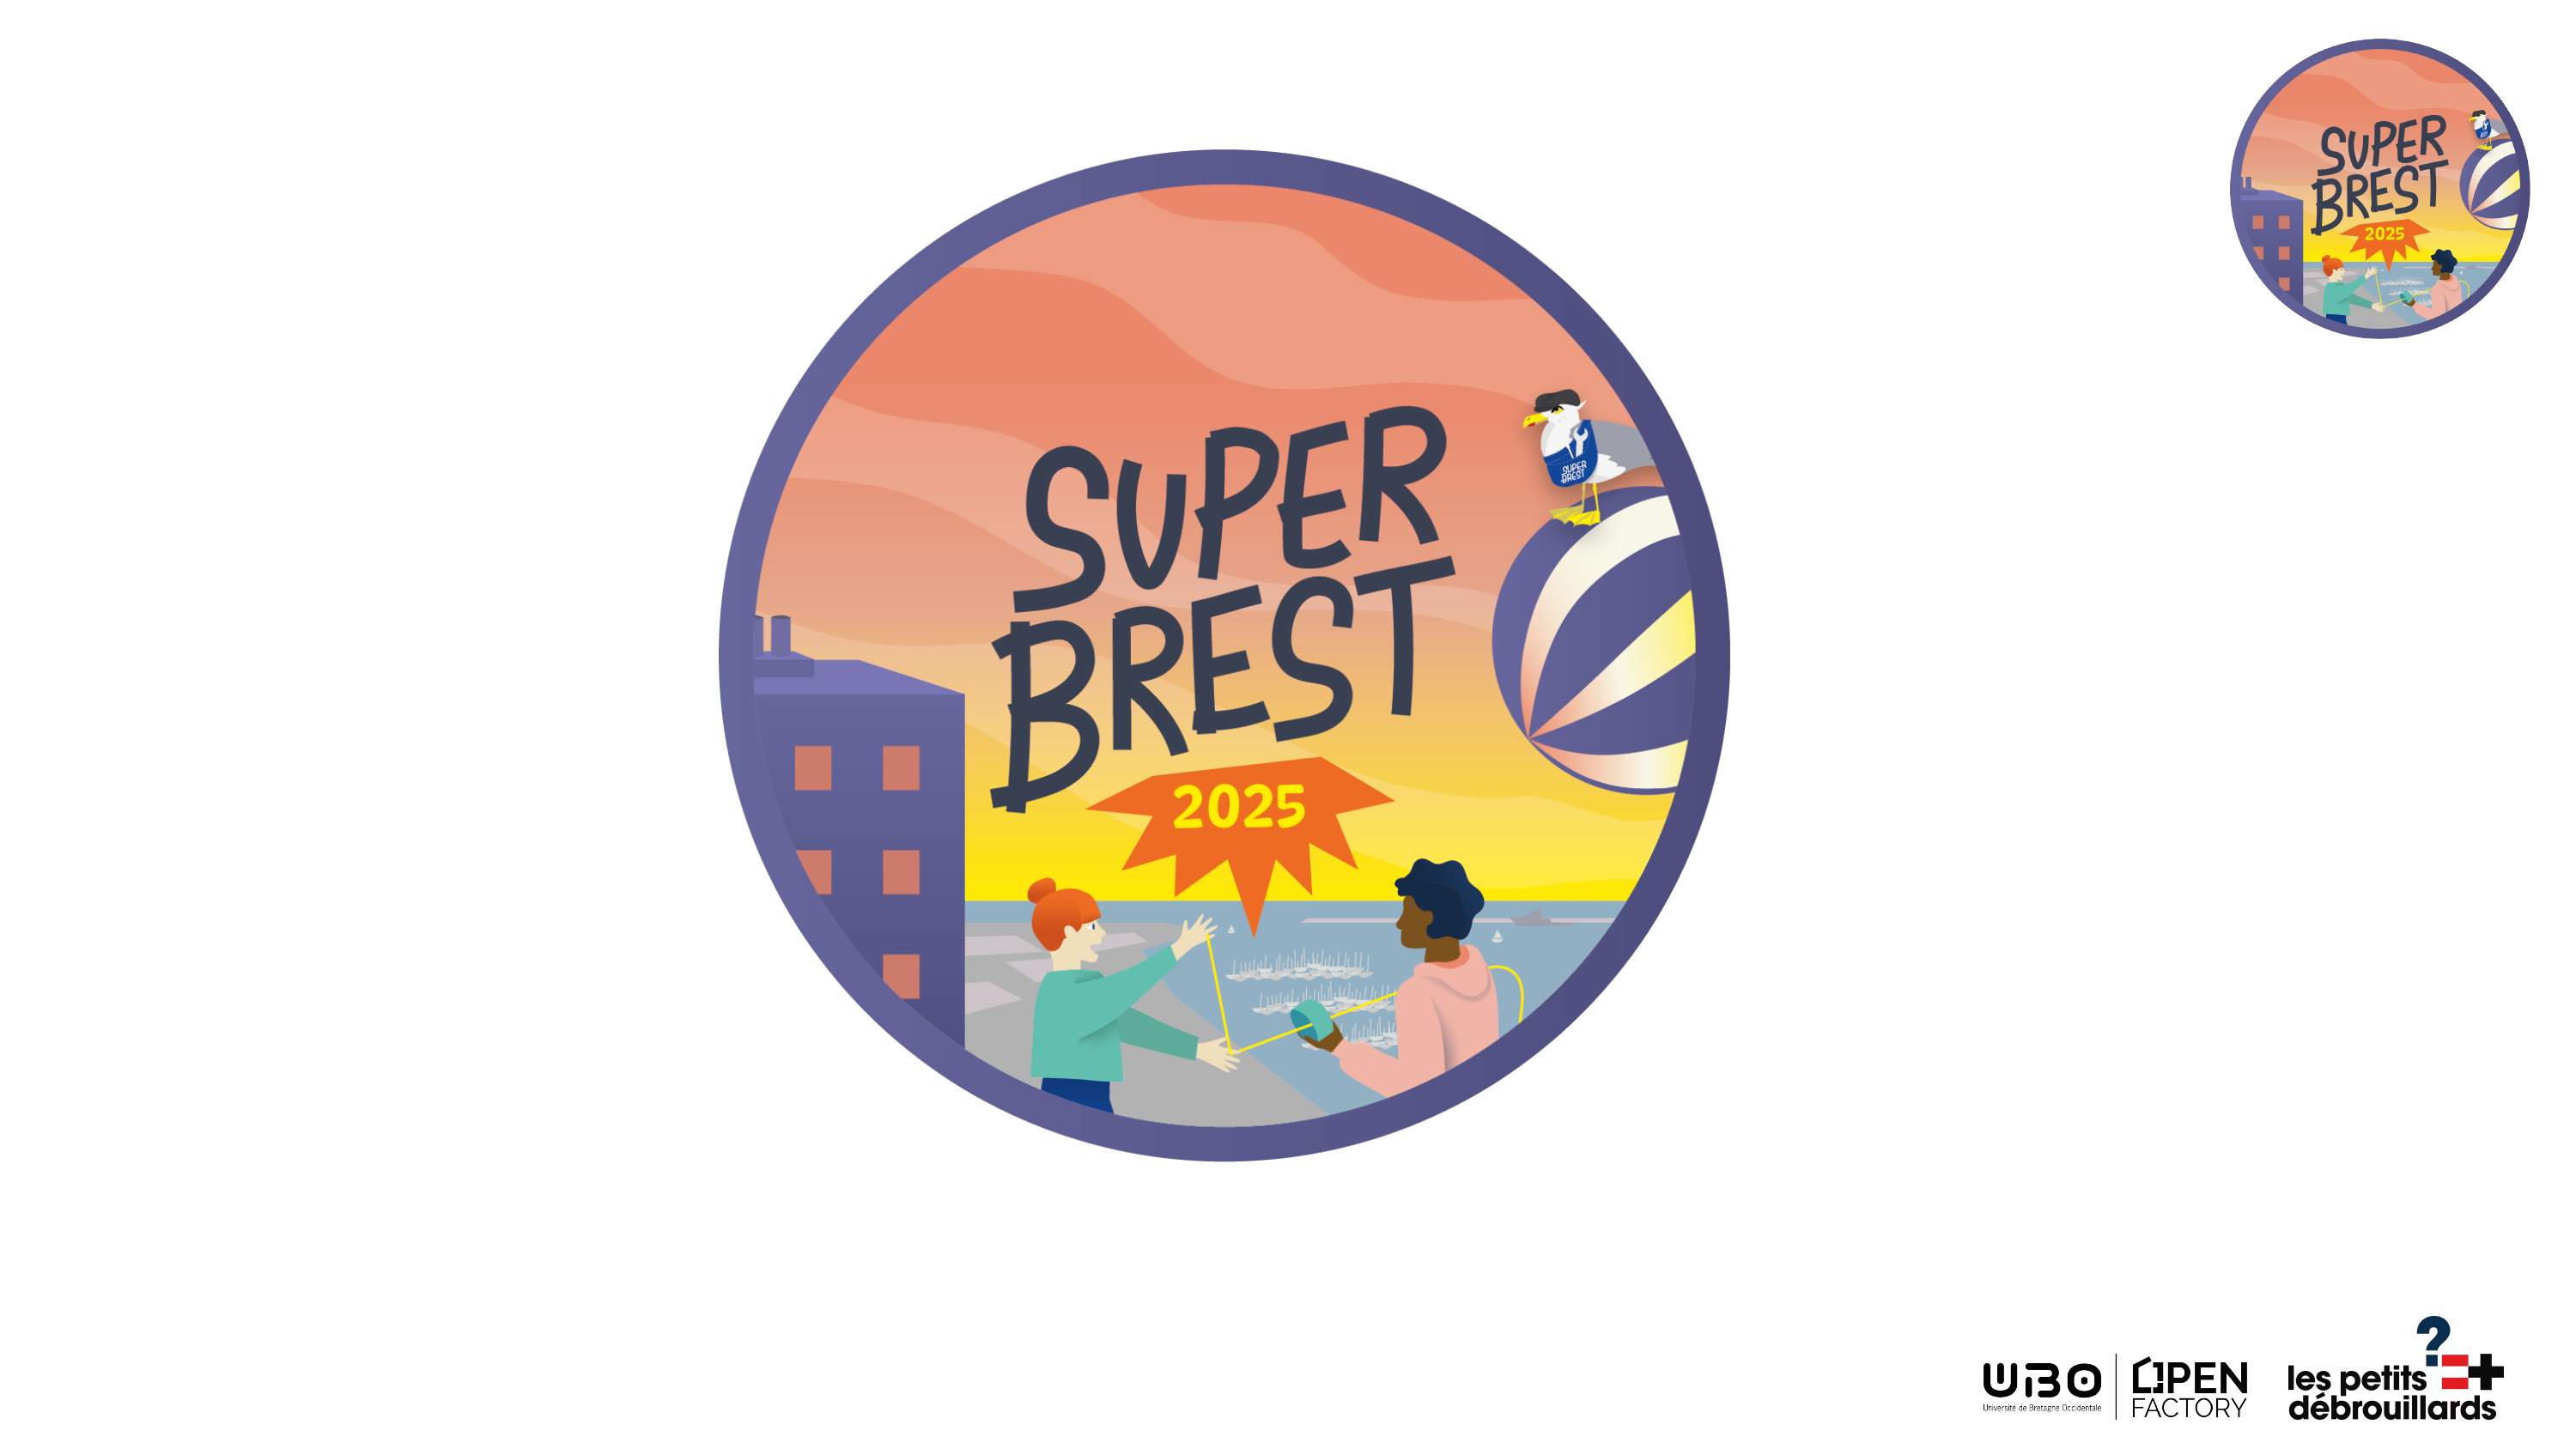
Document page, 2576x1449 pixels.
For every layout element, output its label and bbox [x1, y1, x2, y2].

picture [2230, 39, 2530, 339]
picture [719, 149, 1731, 1162]
picture [2288, 1316, 2504, 1420]
picture [1984, 1354, 2247, 1420]
